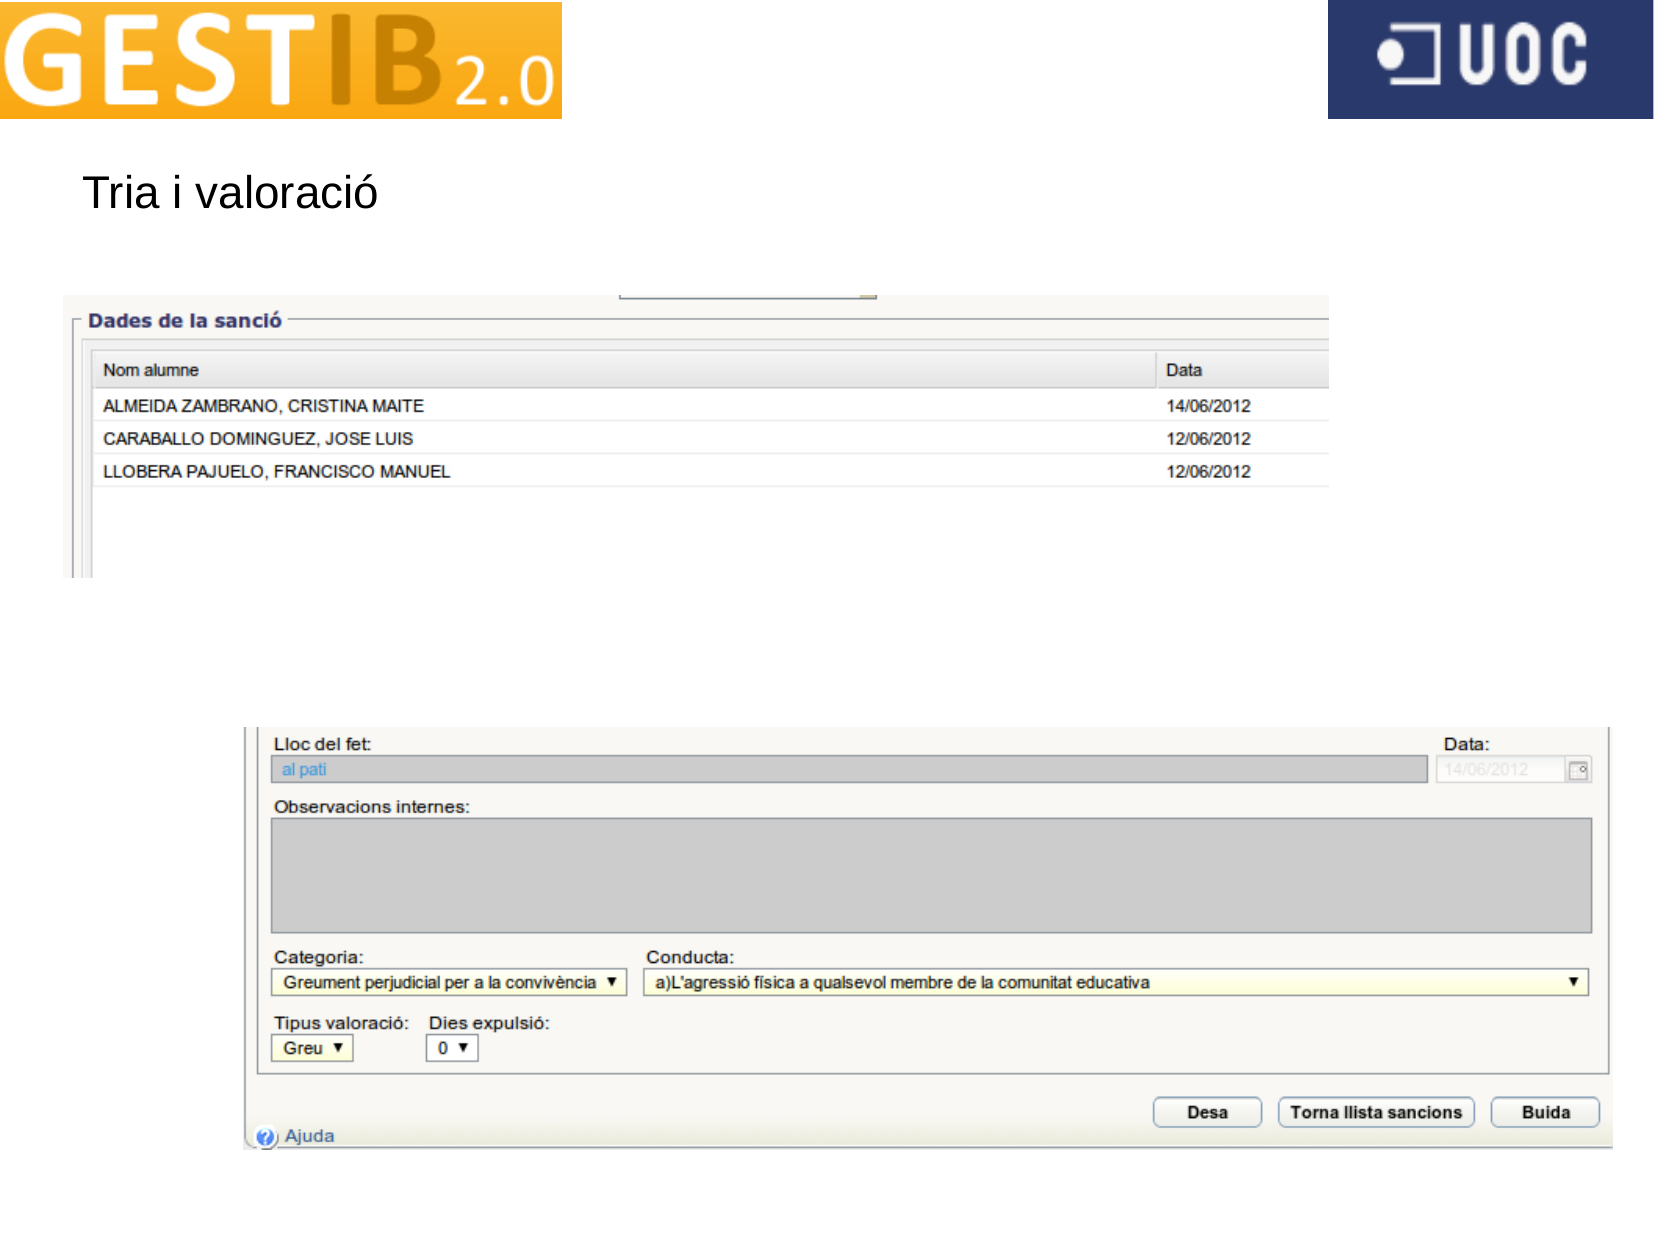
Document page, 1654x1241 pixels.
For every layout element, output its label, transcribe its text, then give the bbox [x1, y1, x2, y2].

picture [1328, 0, 1654, 119]
picture [63, 295, 1329, 579]
picture [0, 2, 562, 119]
picture [243, 727, 1613, 1150]
subtitle Tria i valoració [82, 147, 1571, 1109]
